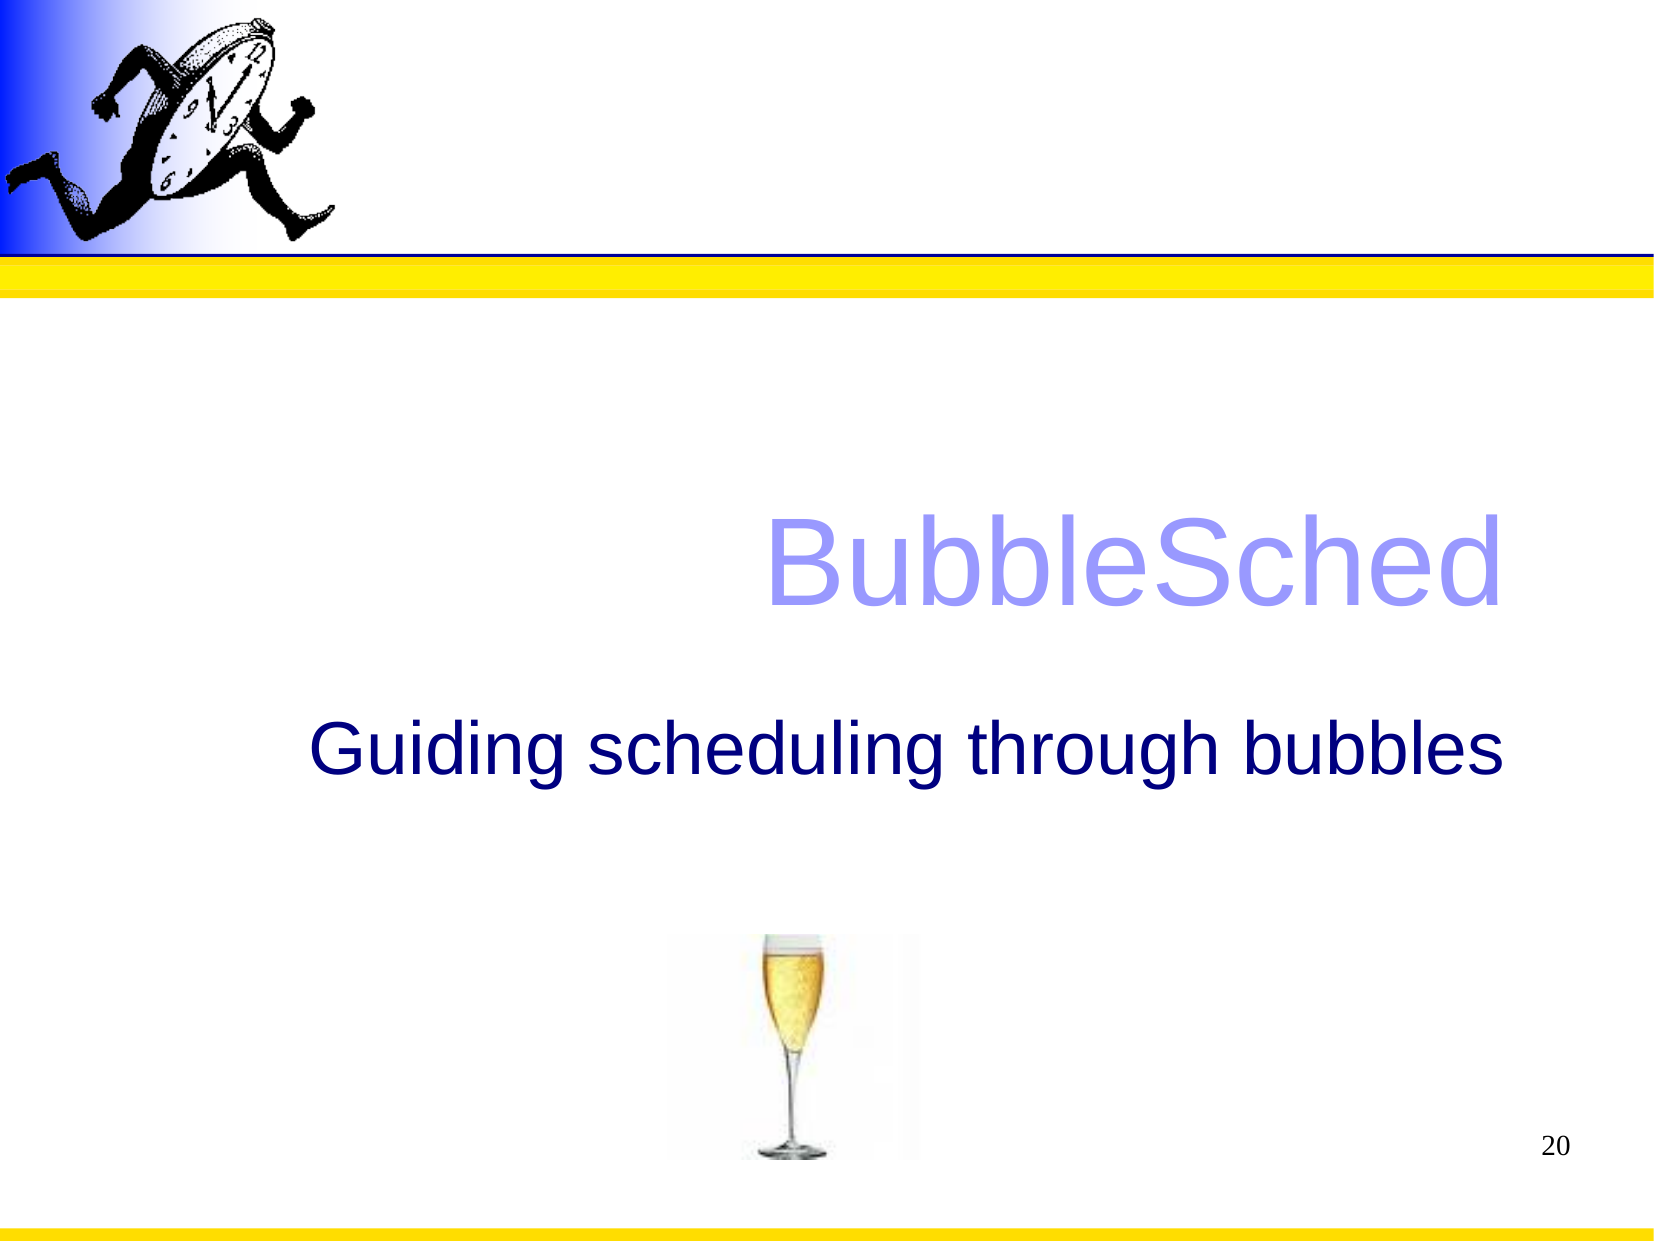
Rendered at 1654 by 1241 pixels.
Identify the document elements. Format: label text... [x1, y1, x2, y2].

subtitle BubbleSched Guiding scheduling through bubbles [82, 307, 1506, 1126]
picture [667, 934, 921, 1160]
picture [4, 9, 343, 253]
